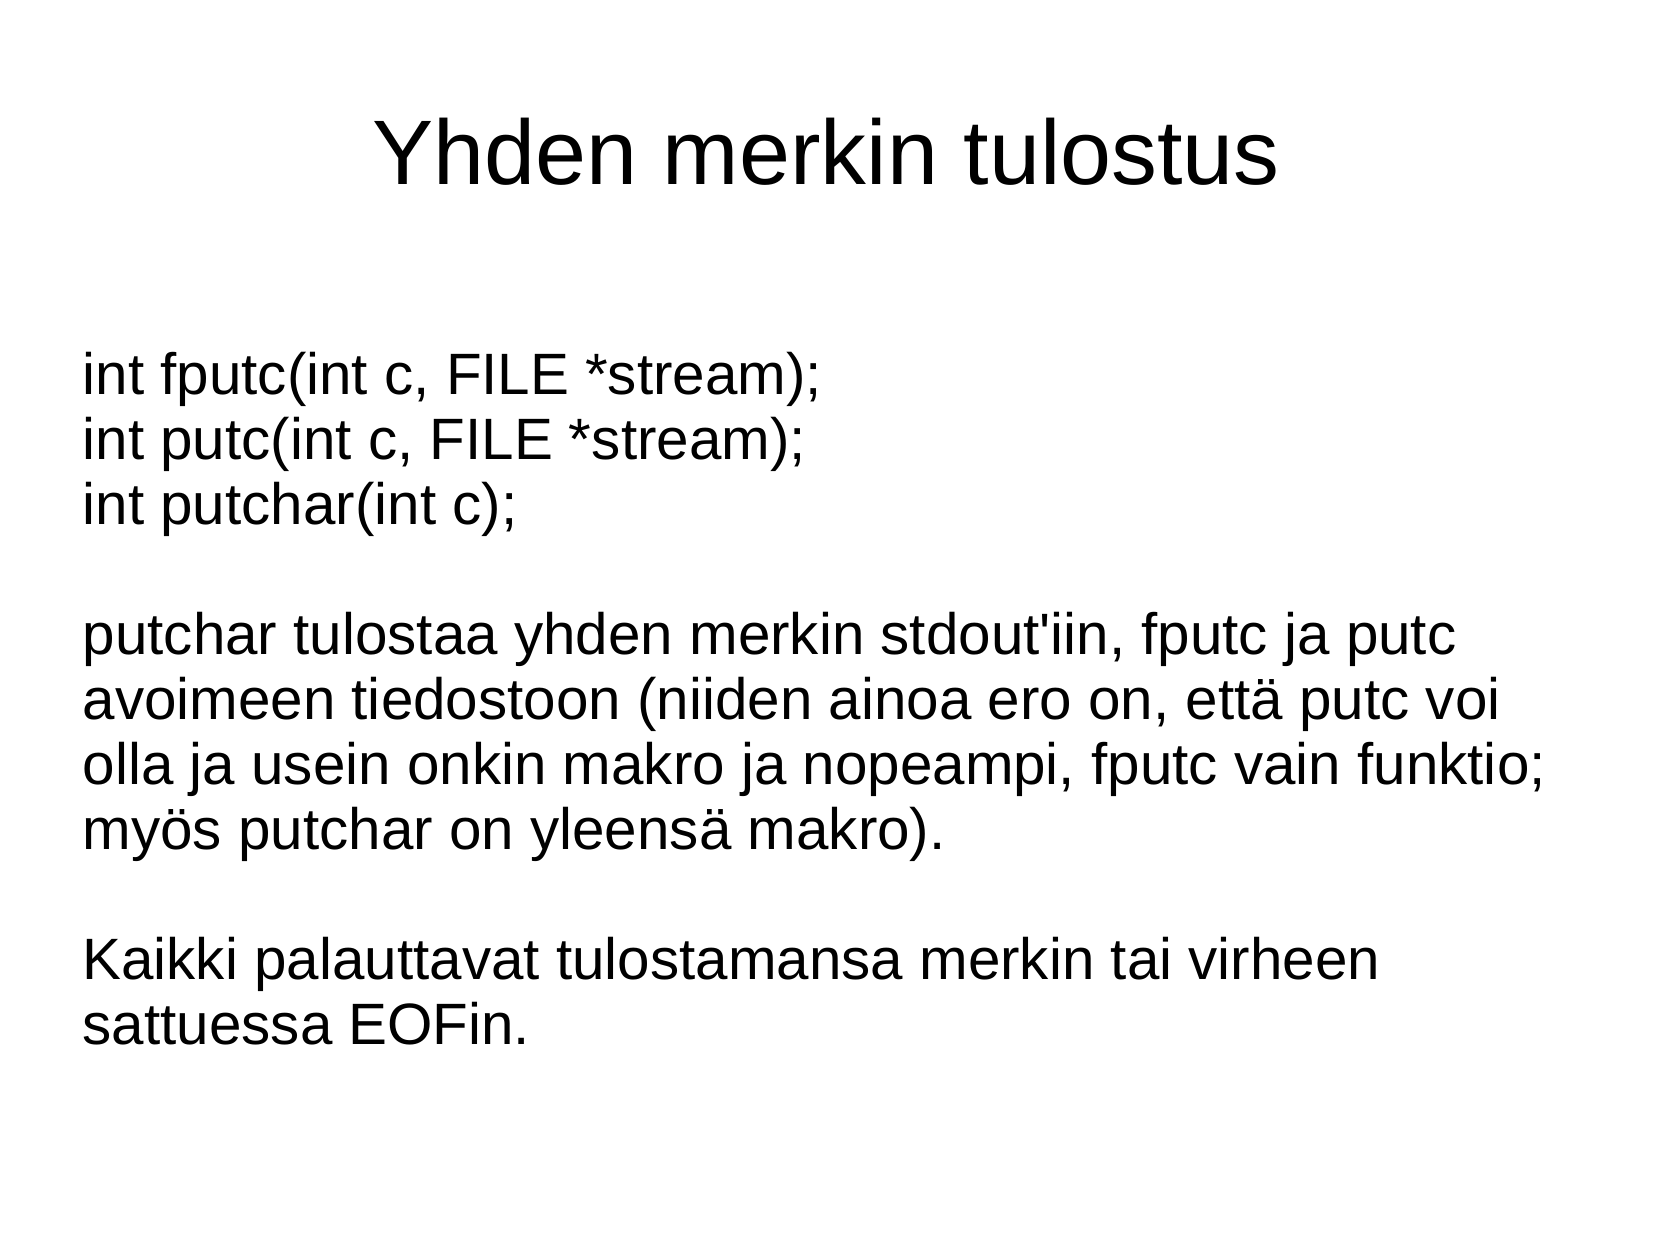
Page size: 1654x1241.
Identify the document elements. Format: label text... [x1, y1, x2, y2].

title Yhden merkin tulostus [82, 56, 1571, 250]
subtitle int fputc(int c, FILE *stream); int putc(int c, FILE *stream); int putchar(int c); putchar tulostaa yhden merkin stdout'iin, fputc ja putc avoimeen tiedostoon (niiden ainoa ero on, että putc voi olla ja usein onkin makro ja nopeampi, fputc vain funktio; myös putchar on yleensä makro). Kaikki palauttavat tulostamansa merkin tai virheen sattuessa EOFin. [82, 297, 1571, 1102]
